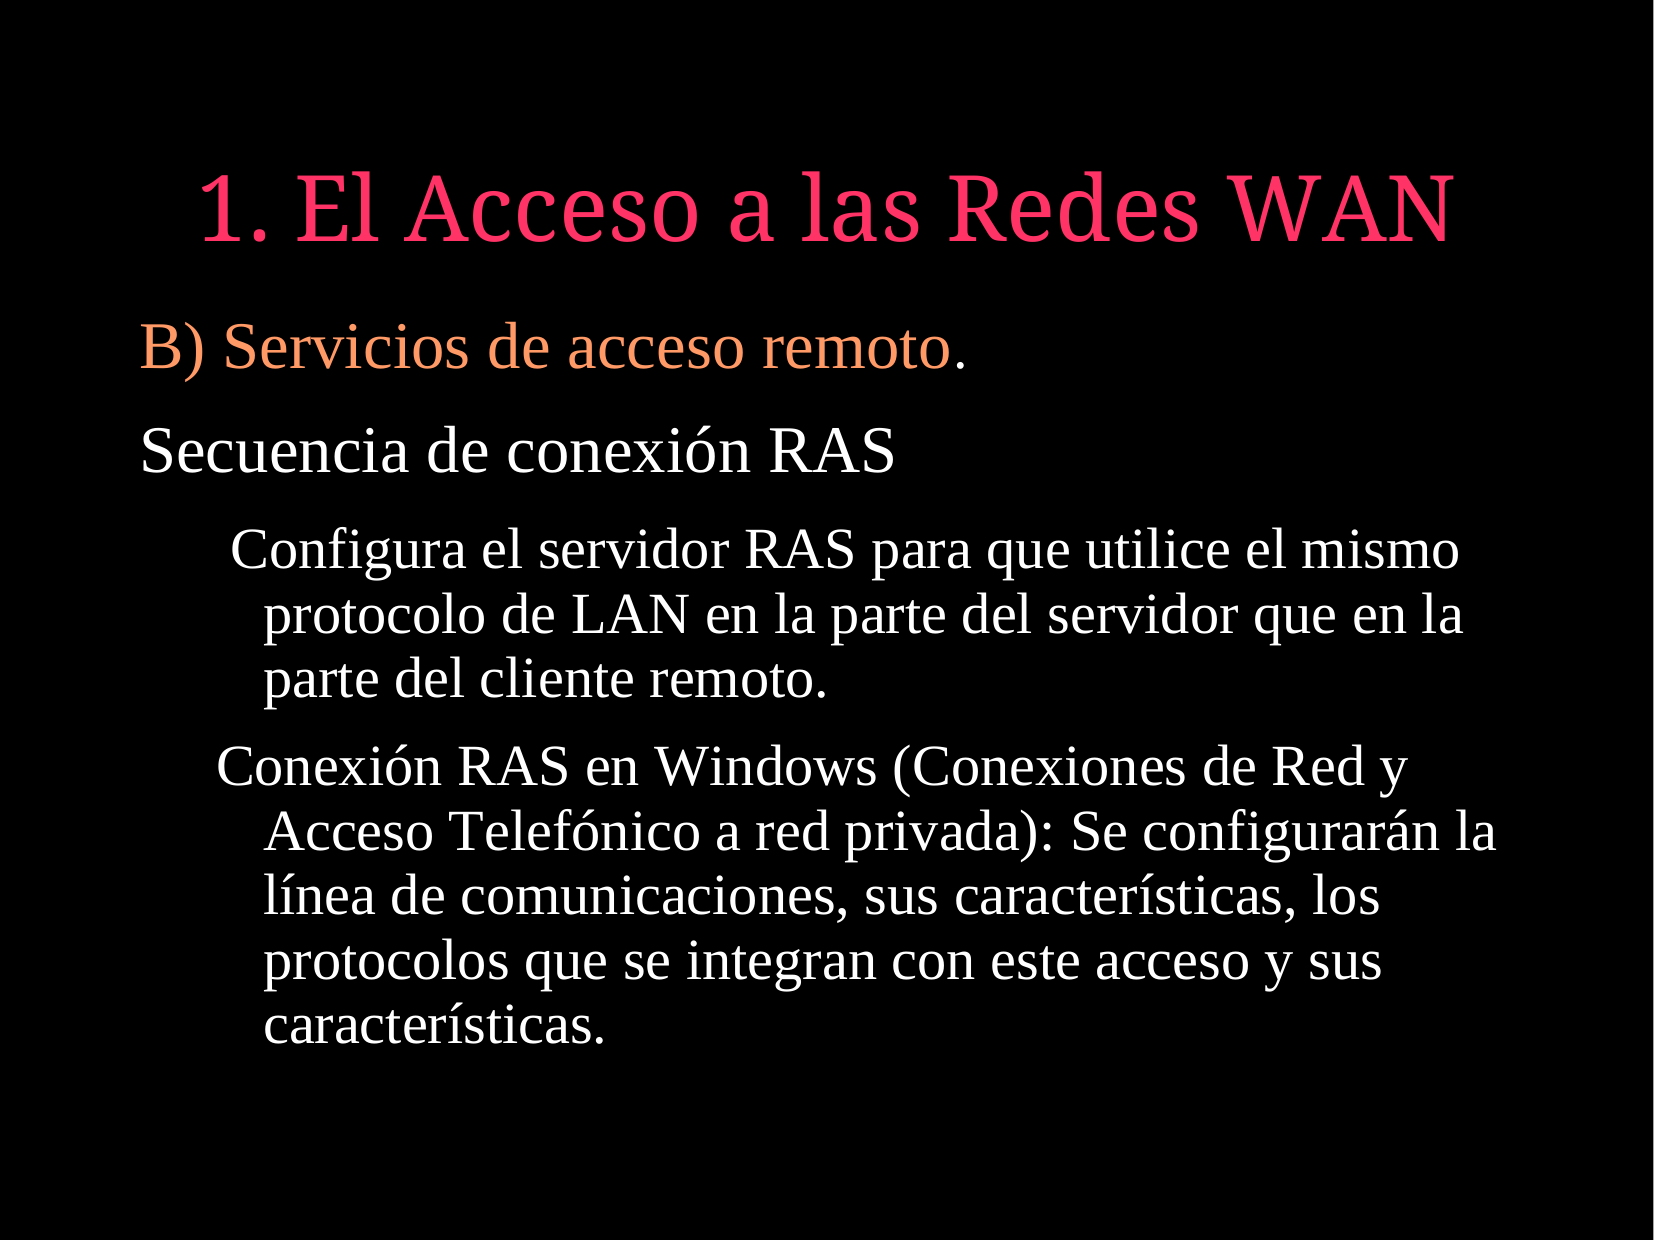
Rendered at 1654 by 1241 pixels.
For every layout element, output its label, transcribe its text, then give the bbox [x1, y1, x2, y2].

list B) Servicios de acceso remoto. Secuencia de conexión RAS Configura el servidor RAS para que utilice el mismo protocolo de LAN en la parte del servidor que en la parte del cliente remoto. Conexión RAS en Windows (Conexiones de Red y Acceso Telefónico a red privada): Se configurarán la línea de comunicaciones, sus características, los protocolos que se integran con este acceso y sus características. [121, 309, 1534, 1091]
title 1. El Acceso a las Redes WAN [121, 102, 1534, 309]
